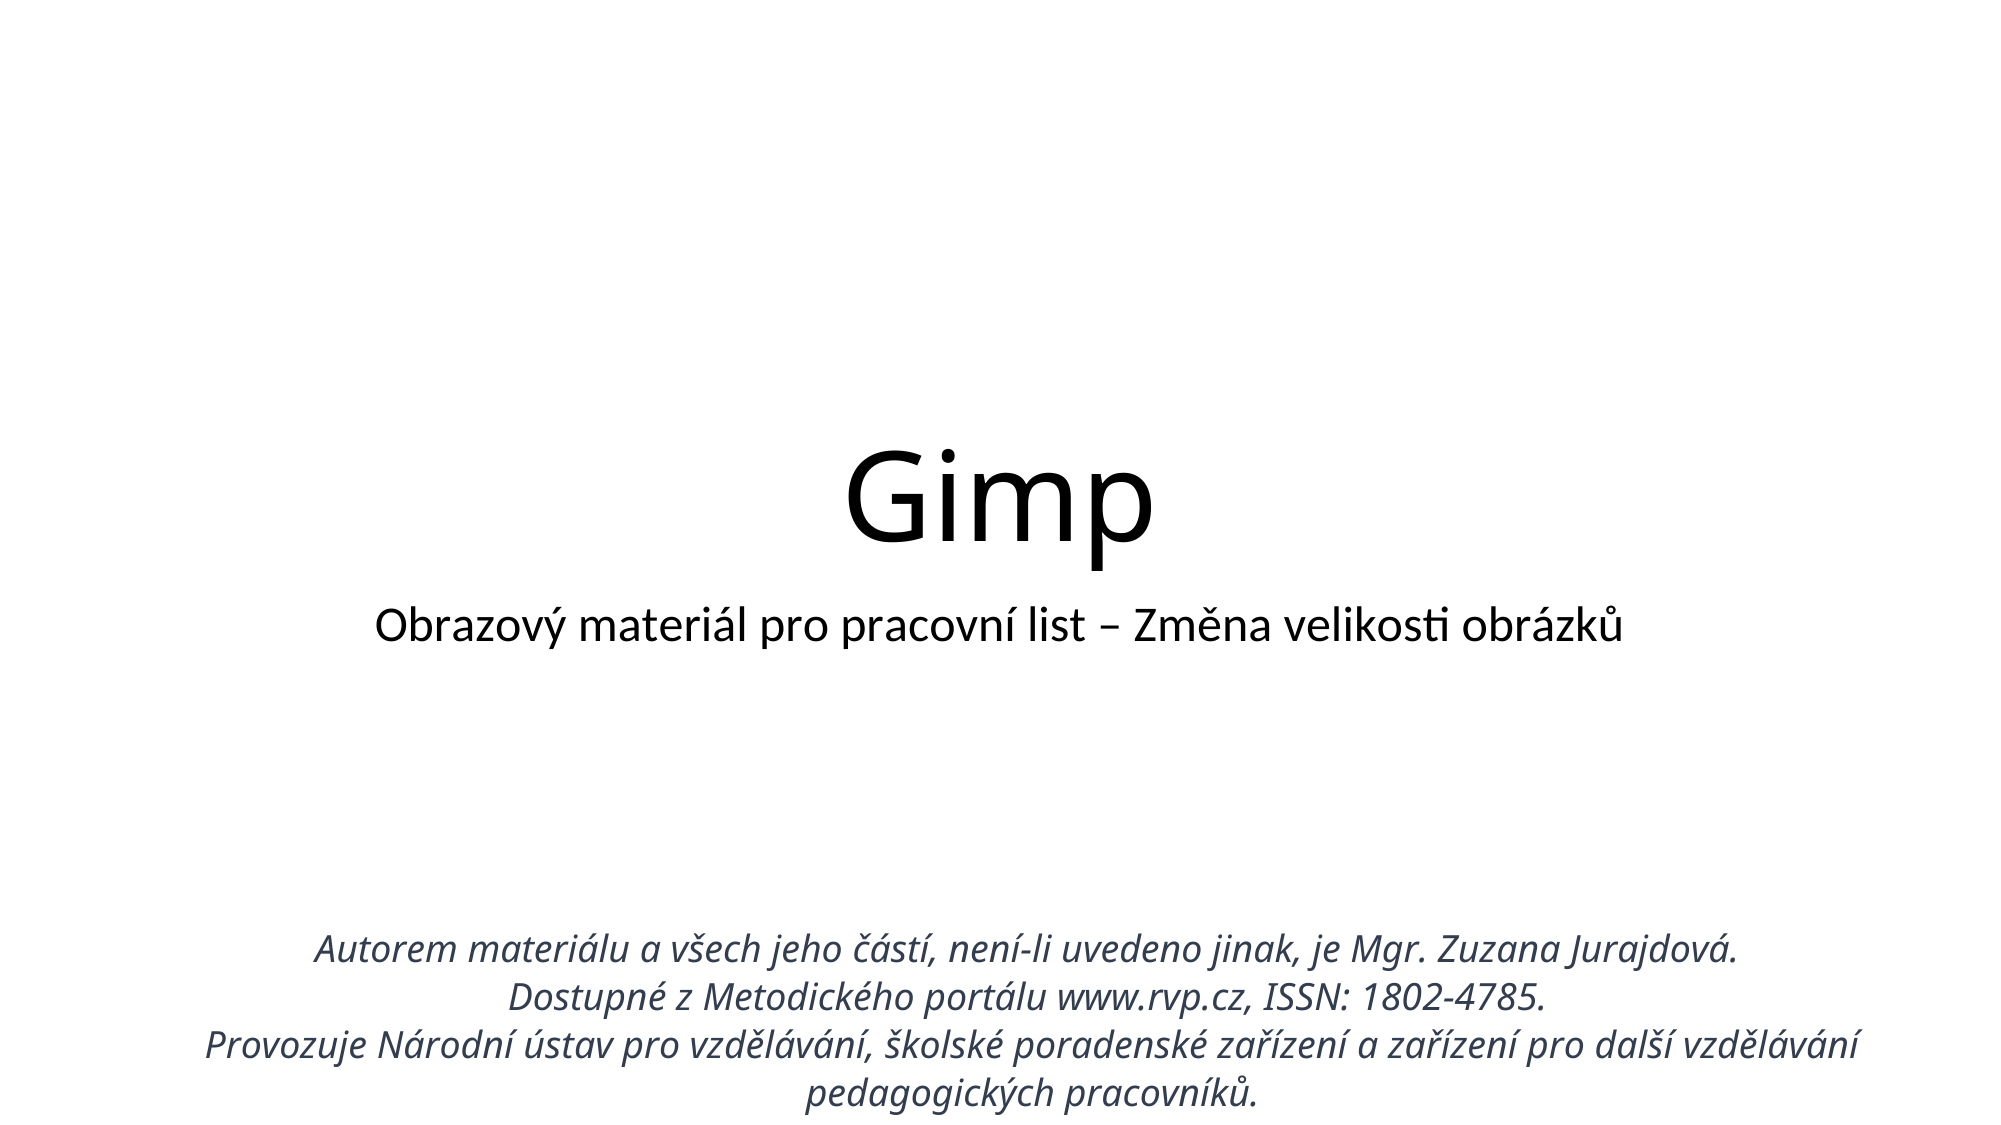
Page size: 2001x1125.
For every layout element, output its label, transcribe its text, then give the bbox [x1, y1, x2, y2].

text_box Obrazový materiál pro pracovní list – Změna velikosti obrázků [249, 590, 1750, 863]
title Gimp [249, 184, 1750, 576]
text_box Autorem materiálu a všech jeho částí, není-li uvedeno jinak, je Mgr. Zuzana Jurajdová. Dostupné z Metodického portálu www.rvp.cz, ISSN: 1802-4785. Provozuje Národní ústav pro vzdělávání, školské poradenské zařízení a zařízení pro další vzdělávání pedagogických pracovníků. [65, 913, 2001, 1122]
